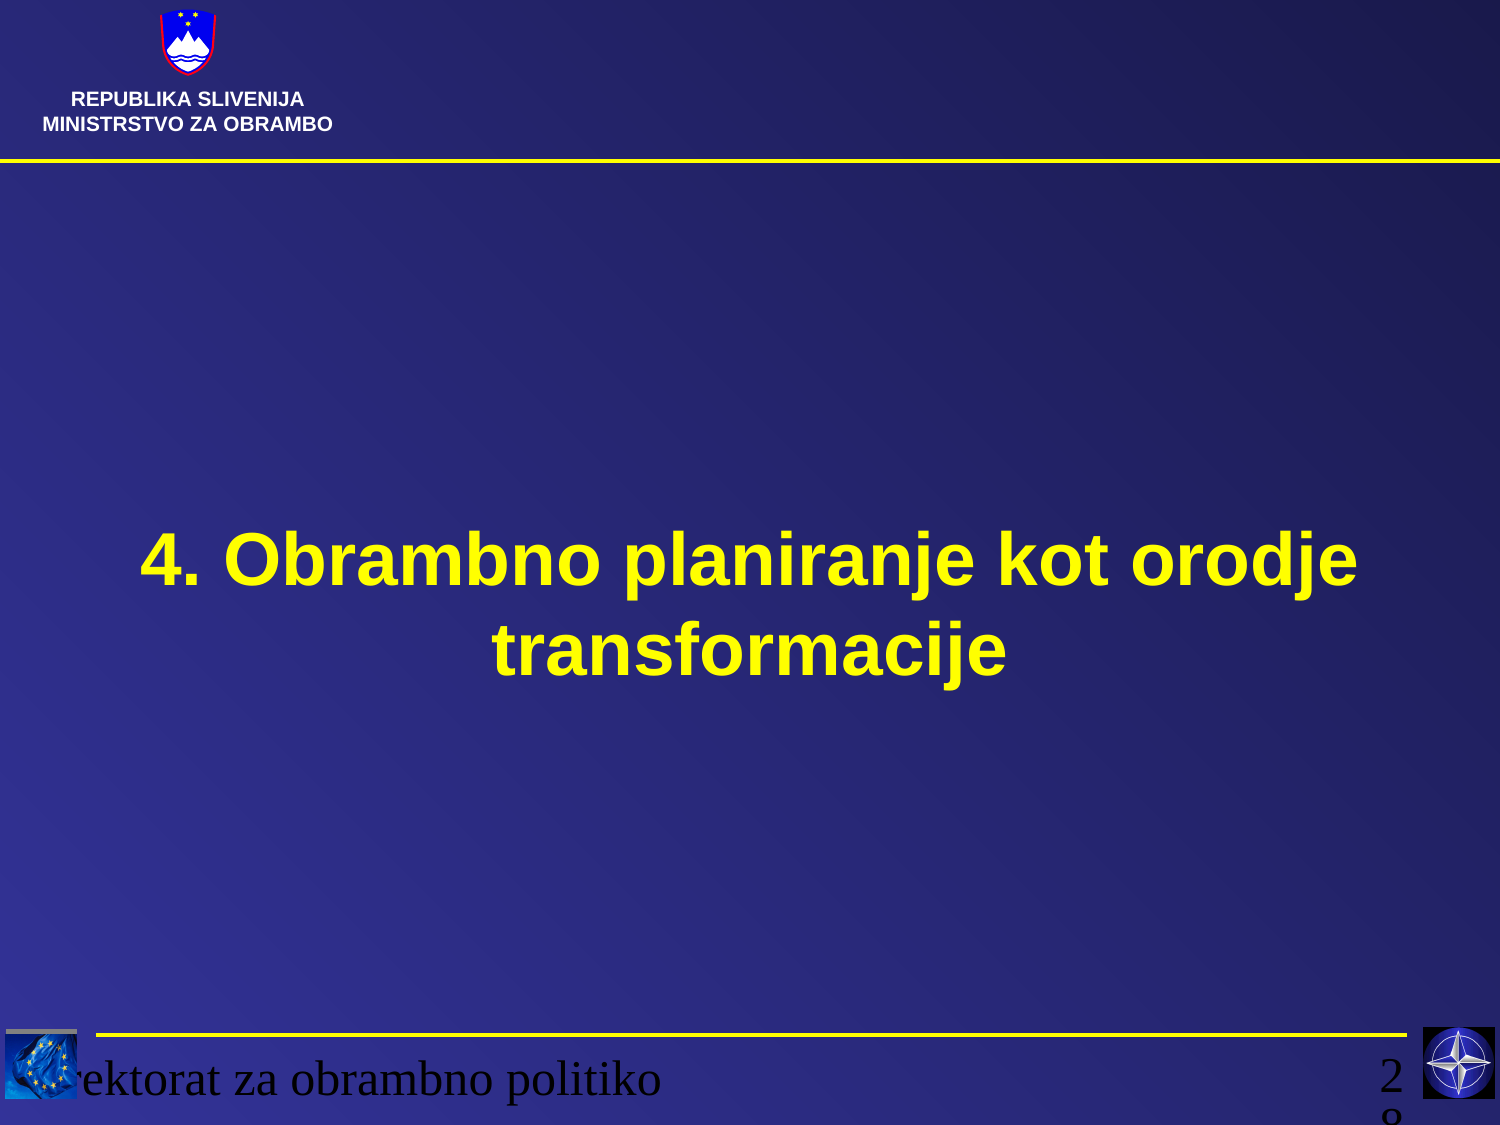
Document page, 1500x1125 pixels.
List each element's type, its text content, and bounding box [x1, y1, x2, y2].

title 4. Obrambno planiranje kot orodje transformacije [112, 174, 1388, 1026]
